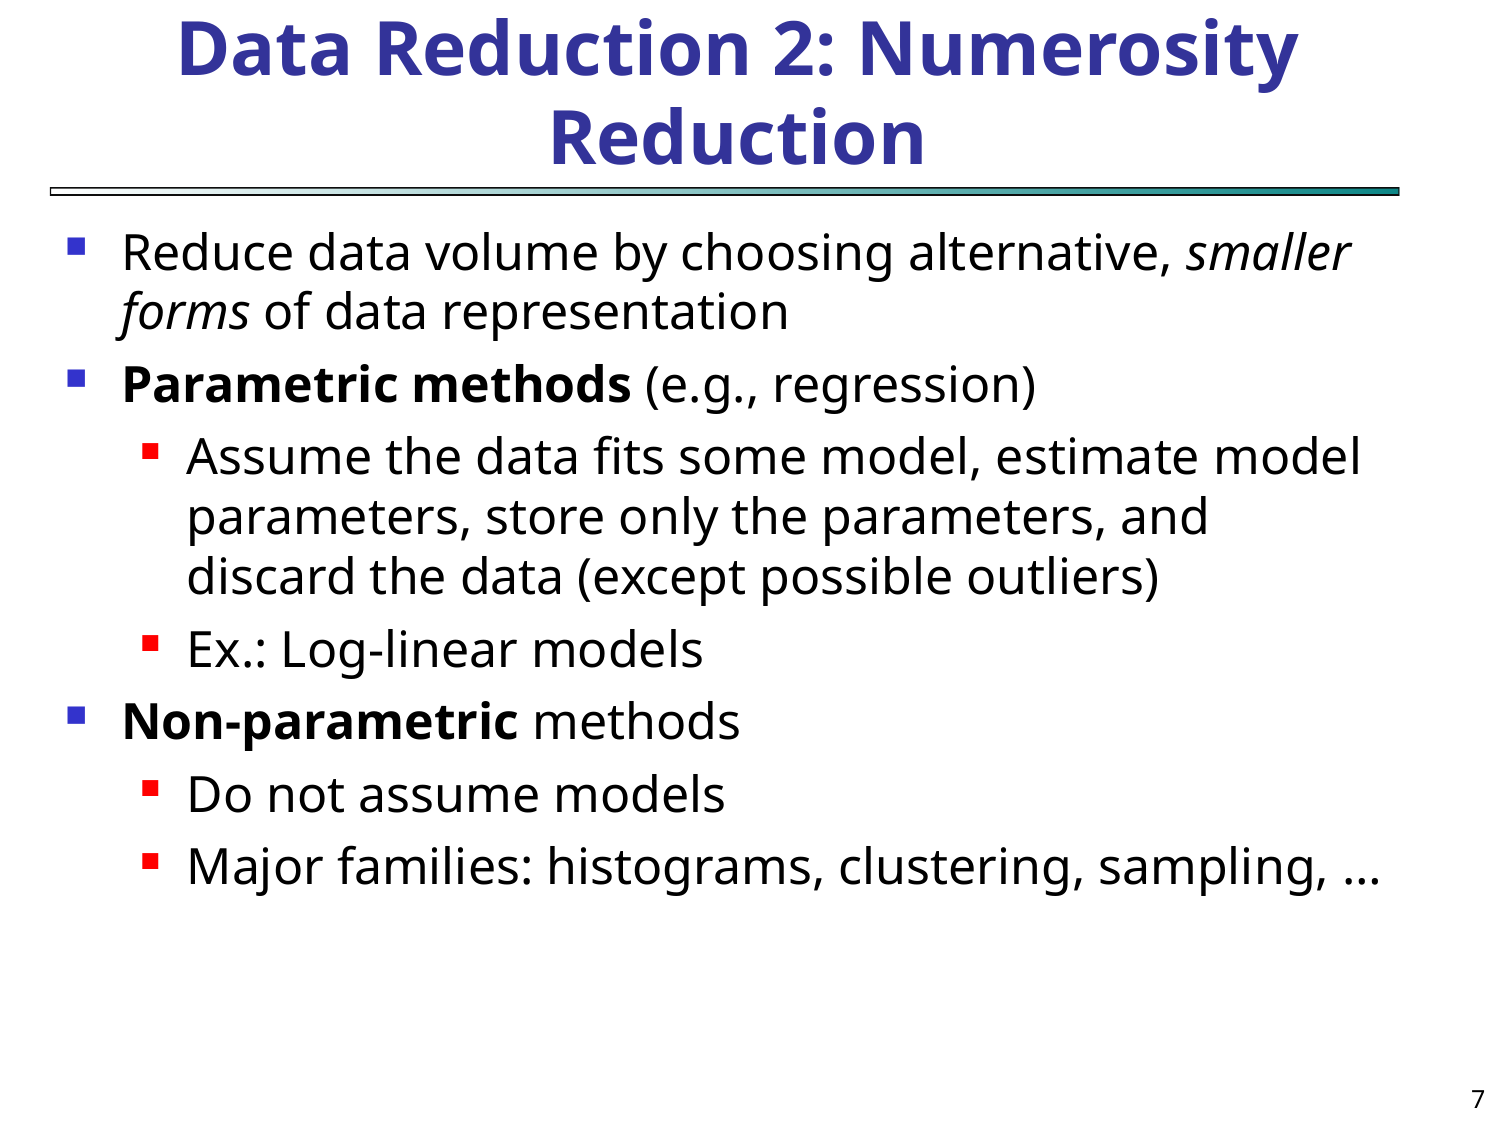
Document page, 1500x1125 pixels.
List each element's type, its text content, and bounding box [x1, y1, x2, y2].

title Data Reduction 2: Numerosity Reduction [0, 0, 1475, 188]
list Reduce data volume by choosing alternative, smaller forms of data representation Parametric methods (e.g., regression) Assume the data fits some model, estimate model parameters, store only the parameters, and discard the data (except possible outliers) Ex.: Log-linear models Non-parametric methods Do not assume models Major families: histograms, clustering, sampling, … [50, 212, 1401, 1063]
text_box <number> [1187, 1062, 1500, 1125]
